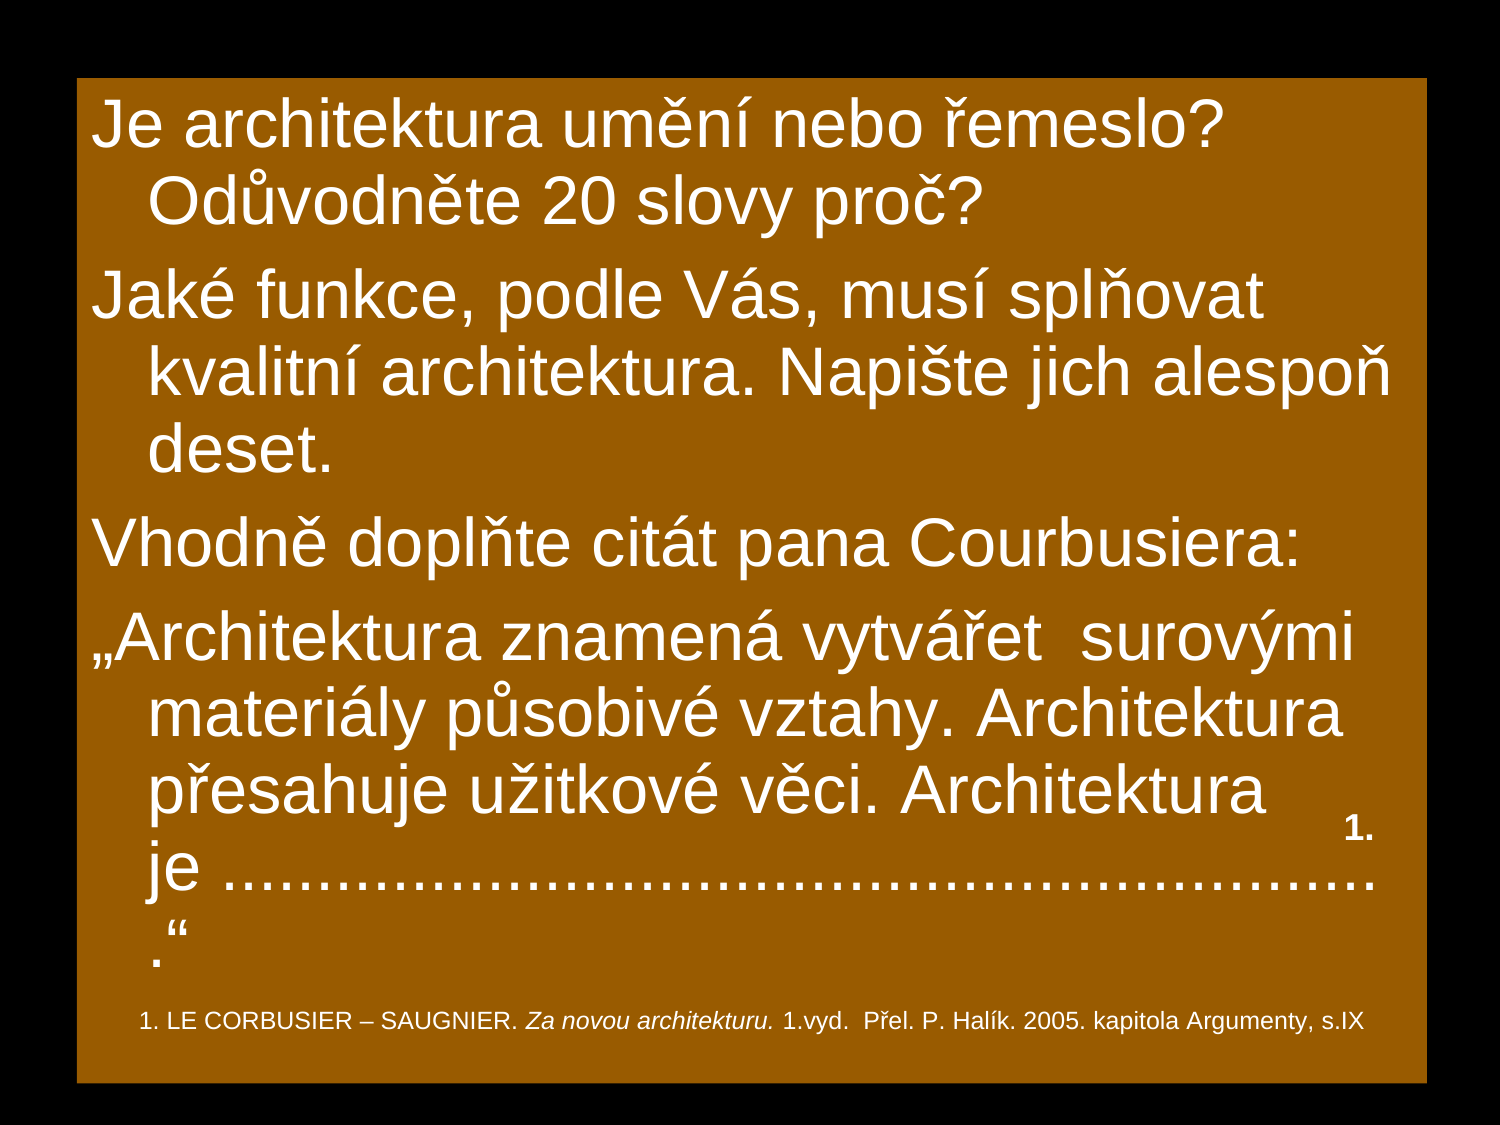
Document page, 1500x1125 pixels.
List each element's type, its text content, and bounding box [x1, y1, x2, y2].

text_box 1. [1328, 798, 1401, 857]
text_box 1. LE CORBUSIER – SAUGNIER. Za novou architekturu. 1.vyd. Přel. P. Halík. 2005. kapitola Argumenty, s.IX [123, 999, 1447, 1043]
list Je architektura umění nebo řemeslo? Odůvodněte 20 slovy proč? Jaké funkce, podle Vás, musí splňovat kvalitní architektura. Napište jich alespoň deset. Vhodně doplňte citát pana Courbusiera: „Architektura znamená vytvářet surovými materiály působivé vztahy. Architektura přesahuje užitkové věci. Architektura je ............................................................. .“ [76, 78, 1427, 1007]
